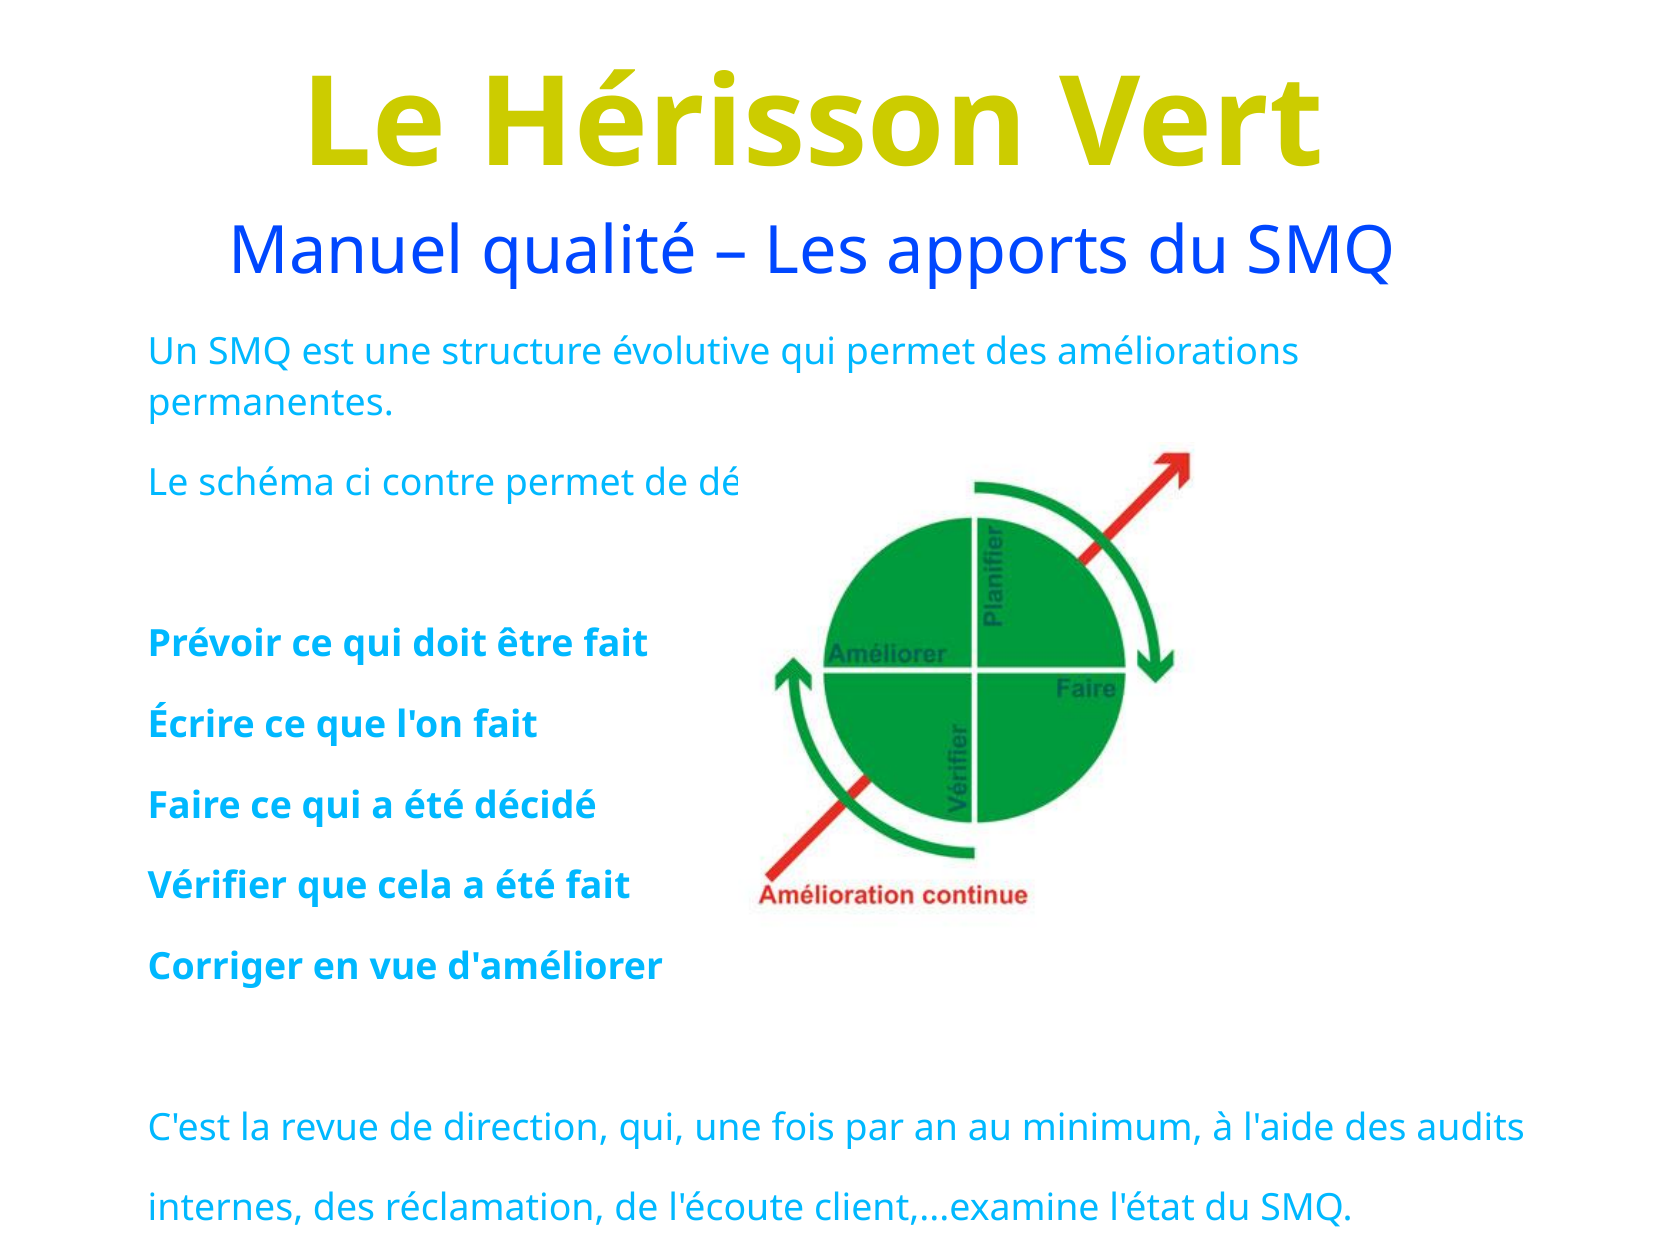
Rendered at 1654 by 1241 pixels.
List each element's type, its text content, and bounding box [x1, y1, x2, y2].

title Le Hérisson Vert Manuel qualité – Les apports du SMQ [90, 56, 1536, 269]
list Un SMQ est une structure évolutive qui permet des améliorations permanentes. Le schéma ci contre permet de dégager les principes suivants : Prévoir ce qui doit être fait Écrire ce que l'on fait Faire ce qui a été décidé Vérifier que cela a été fait Corriger en vue d'améliorer C'est la revue de direction, qui, une fois par an au minimum, à l'aide des audits internes, des réclamation, de l'écoute client,...examine l'état du SMQ. C'est à cette occasion que les nouveaux objectifs sont fixés en plan d'amélioration de l'organisme (PAO). [147, 324, 1529, 1196]
picture [738, 442, 1447, 975]
